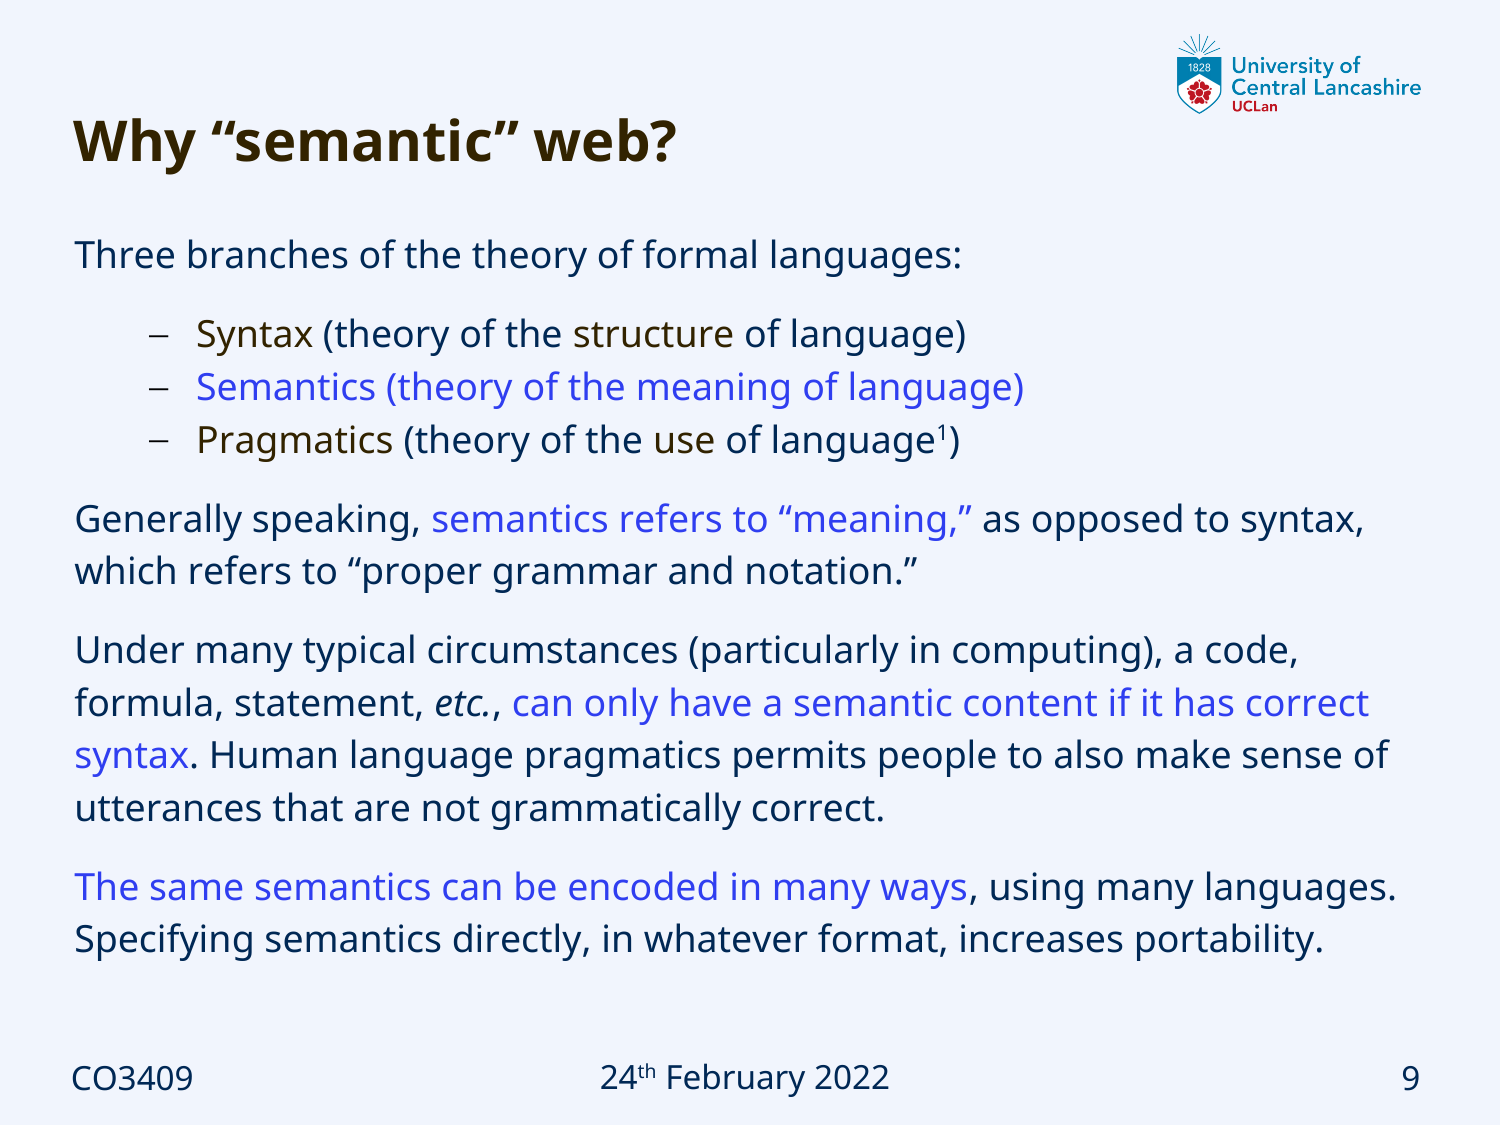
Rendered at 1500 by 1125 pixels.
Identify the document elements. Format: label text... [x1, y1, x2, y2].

title Why “semantic” web? [58, 93, 1475, 186]
picture [1177, 34, 1421, 93]
text_box Three branches of the theory of formal languages: Syntax (theory of the structure of language) Semantics (theory of the meaning of language) Pragmatics (theory of the use of language1) Generally speaking, semantics refers to “meaning,” as opposed to syntax, which refers to “proper grammar and notation.” Under many typical circumstances (particularly in computing), a code, formula, statement, etc., can only have a semantic content if it has correct syntax. Human language pragmatics permits people to also make sense of utterances that are not grammatically correct. The same semantics can be encoded in many ways, using many languages. Specifying semantics directly, in whatever format, increases portability. [59, 216, 1435, 968]
